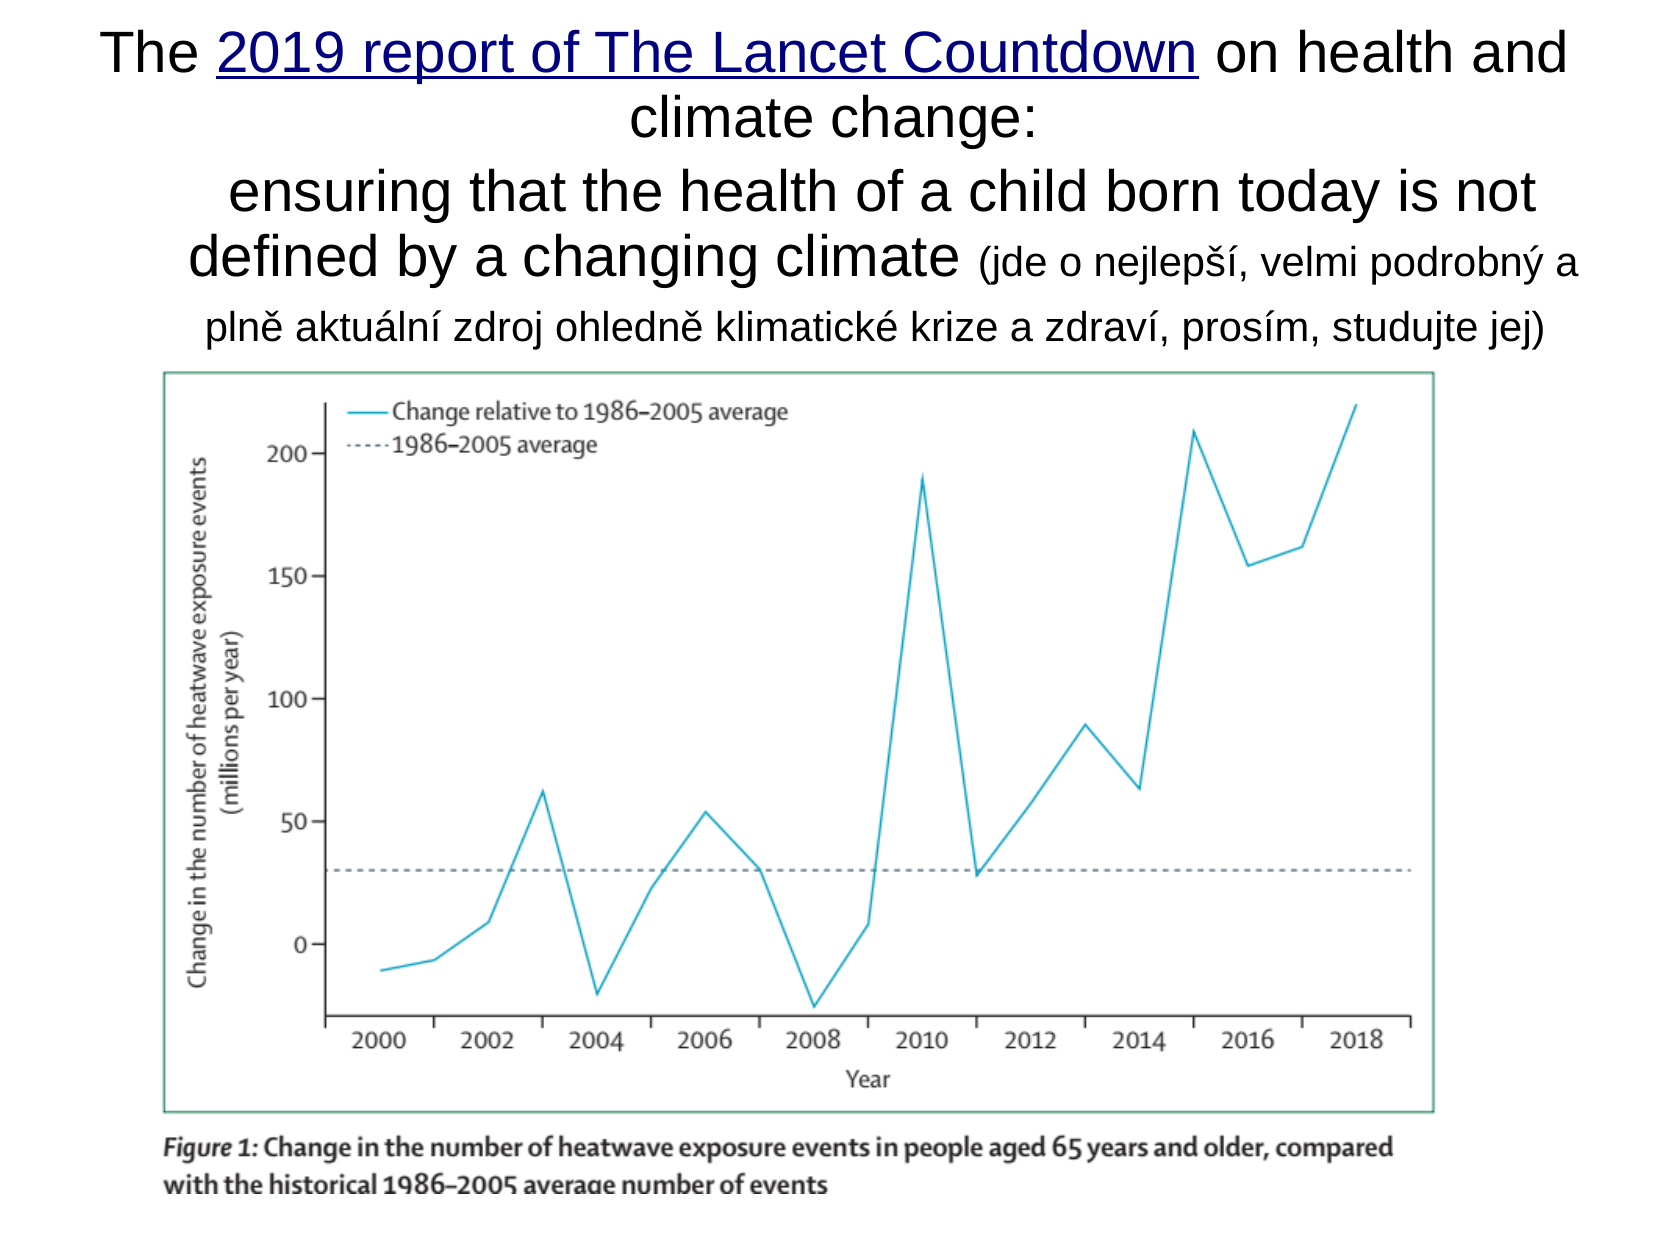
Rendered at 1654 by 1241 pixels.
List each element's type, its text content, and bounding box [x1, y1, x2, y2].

title The 2019 report of The Lancet Countdown on health and climate change: [90, 0, 1579, 189]
picture [150, 359, 1443, 1194]
list ensuring that the health of a child born today is not defined by a changing climate (jde o nejlepší, velmi podrobný a plně aktuální zdroj ohledně klimatické krize a zdraví, prosím, studujte jej) [104, 158, 1593, 978]
